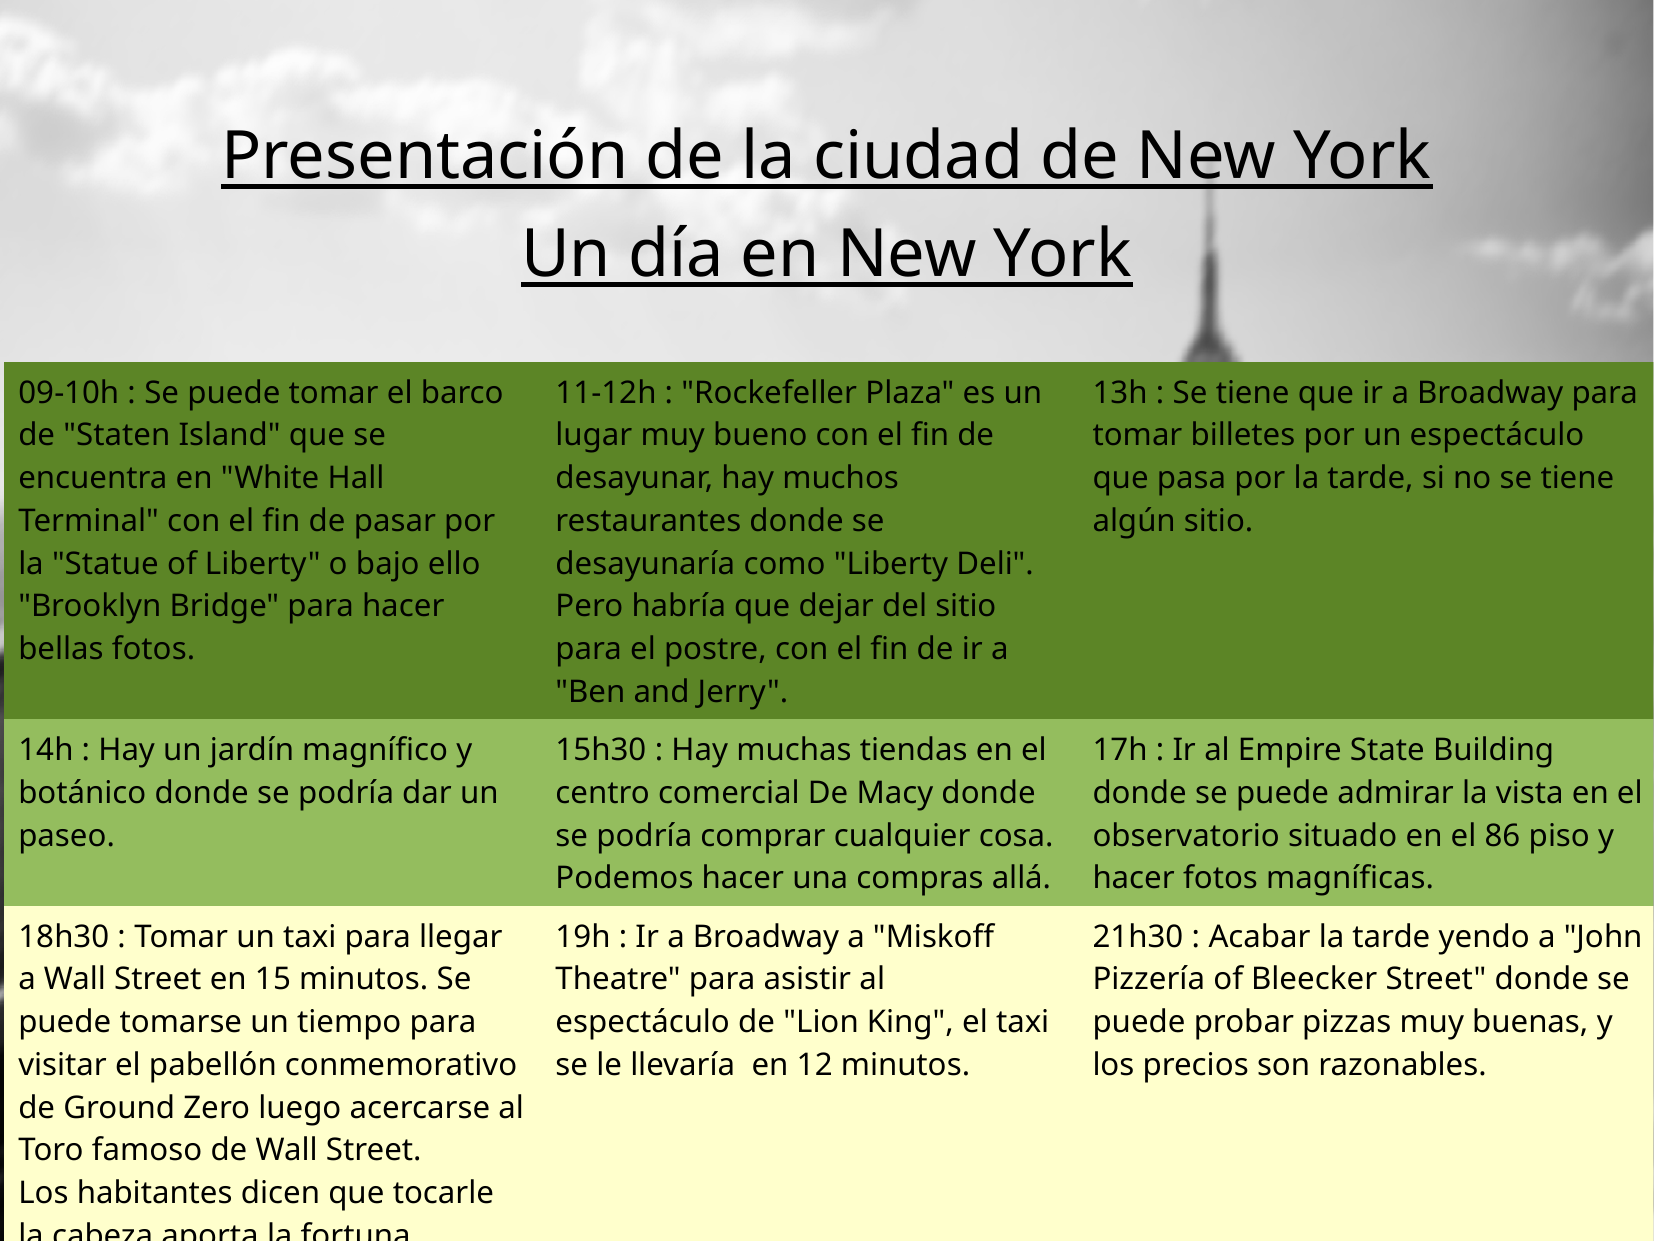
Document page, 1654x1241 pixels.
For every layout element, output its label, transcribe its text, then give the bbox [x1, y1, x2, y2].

table_header 09-10h : Se puede tomar el barco de "Staten Island" que se encuentra en "White Hall Terminal" con el fin de pasar por la "Statue of Liberty" o bajo ello "Brooklyn Bridge" para hacer bellas fotos. [4, 362, 541, 719]
picture [0, 0, 1654, 1241]
table_header 11-12h : "Rockefeller Plaza" es un lugar muy bueno con el fin de desayunar, hay muchos restaurantes donde se desayunaría como "Liberty Deli". Pero habría que dejar del sitio para el postre, con el fin de ir a "Ben and Jerry". [541, 362, 1078, 719]
table_cell 21h30 : Acabar la tarde yendo a "John Pizzería of Bleecker Street" donde se puede probar pizzas muy buenas, y los precios son razonables. [1078, 906, 1654, 1241]
table_cell 18h30 : Tomar un taxi para llegar a Wall Street en 15 minutos. Se puede tomarse un tiempo para visitar el pabellón conmemorativo de Ground Zero luego acercarse al Toro famoso de Wall Street. Los habitantes dicen que tocarle la cabeza aporta la fortuna. [4, 906, 541, 1241]
table_header 13h : Se tiene que ir a Broadway para tomar billetes por un espectáculo que pasa por la tarde, si no se tiene algún sitio. [1078, 362, 1654, 719]
table_cell 14h : Hay un jardín magnífico y botánico donde se podría dar un paseo. [4, 719, 541, 906]
subtitle Un día en New York [413, 177, 1241, 325]
table_cell 17h : Ir al Empire State Building donde se puede admirar la vista en el observatorio situado en el 86 piso y hacer fotos magníficas. [1078, 719, 1654, 906]
table_cell 19h : Ir a Broadway a "Miskoff Theatre" para asistir al espectáculo de "Lion King", el taxi se le llevaría en 12 minutos. [541, 906, 1078, 1241]
table_cell 15h30 : Hay muchas tiendas en el centro comercial De Macy donde se podría comprar cualquier cosa. Podemos hacer una compras allá. [541, 719, 1078, 906]
title Presentación de la ciudad de New York [82, 56, 1571, 250]
